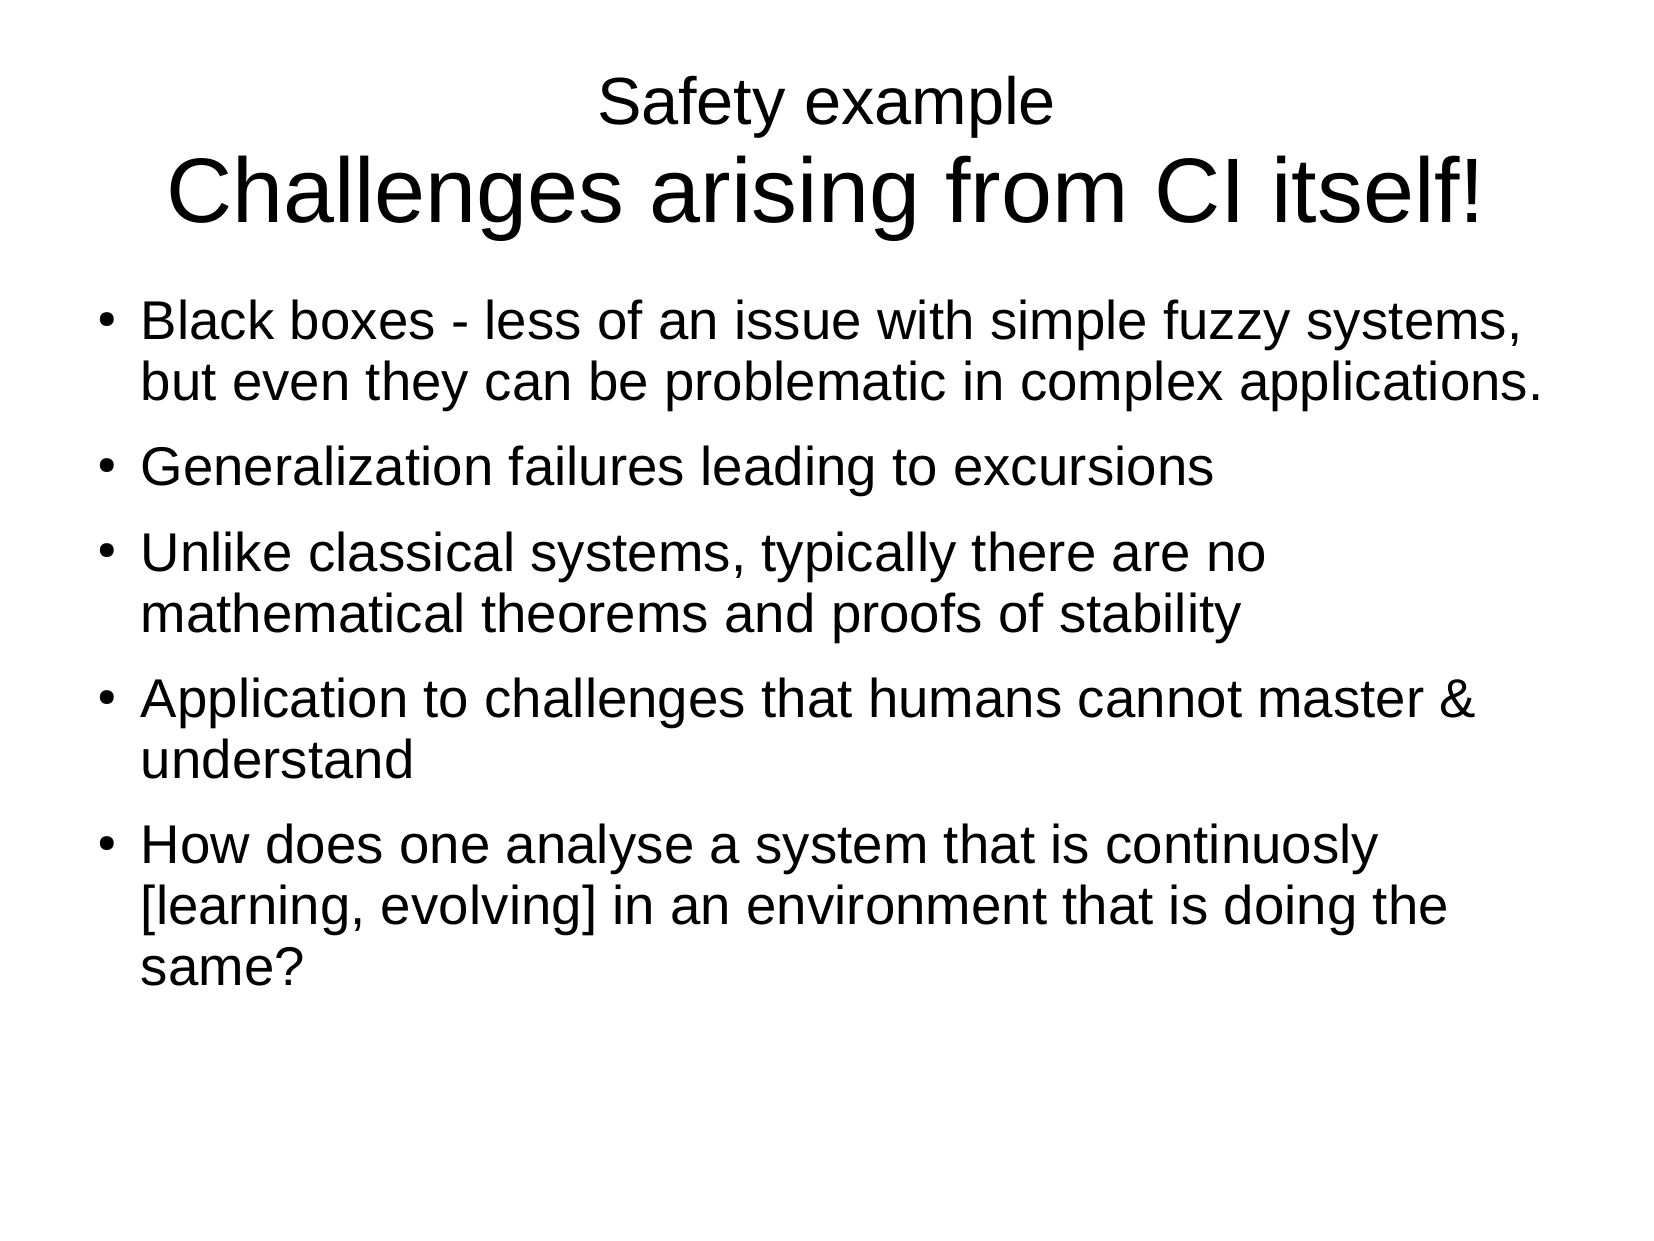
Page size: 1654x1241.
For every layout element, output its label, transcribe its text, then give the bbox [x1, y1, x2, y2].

title Safety example Challenges arising from CI itself! [82, 49, 1571, 257]
list Black boxes - less of an issue with simple fuzzy systems, but even they can be problematic in complex applications. Generalization failures leading to excursions Unlike classical systems, typically there are no mathematical theorems and proofs of stability Application to challenges that humans cannot master & understand How does one analyse a system that is continuosly [learning, evolving] in an environment that is doing the same? [82, 290, 1571, 1010]
